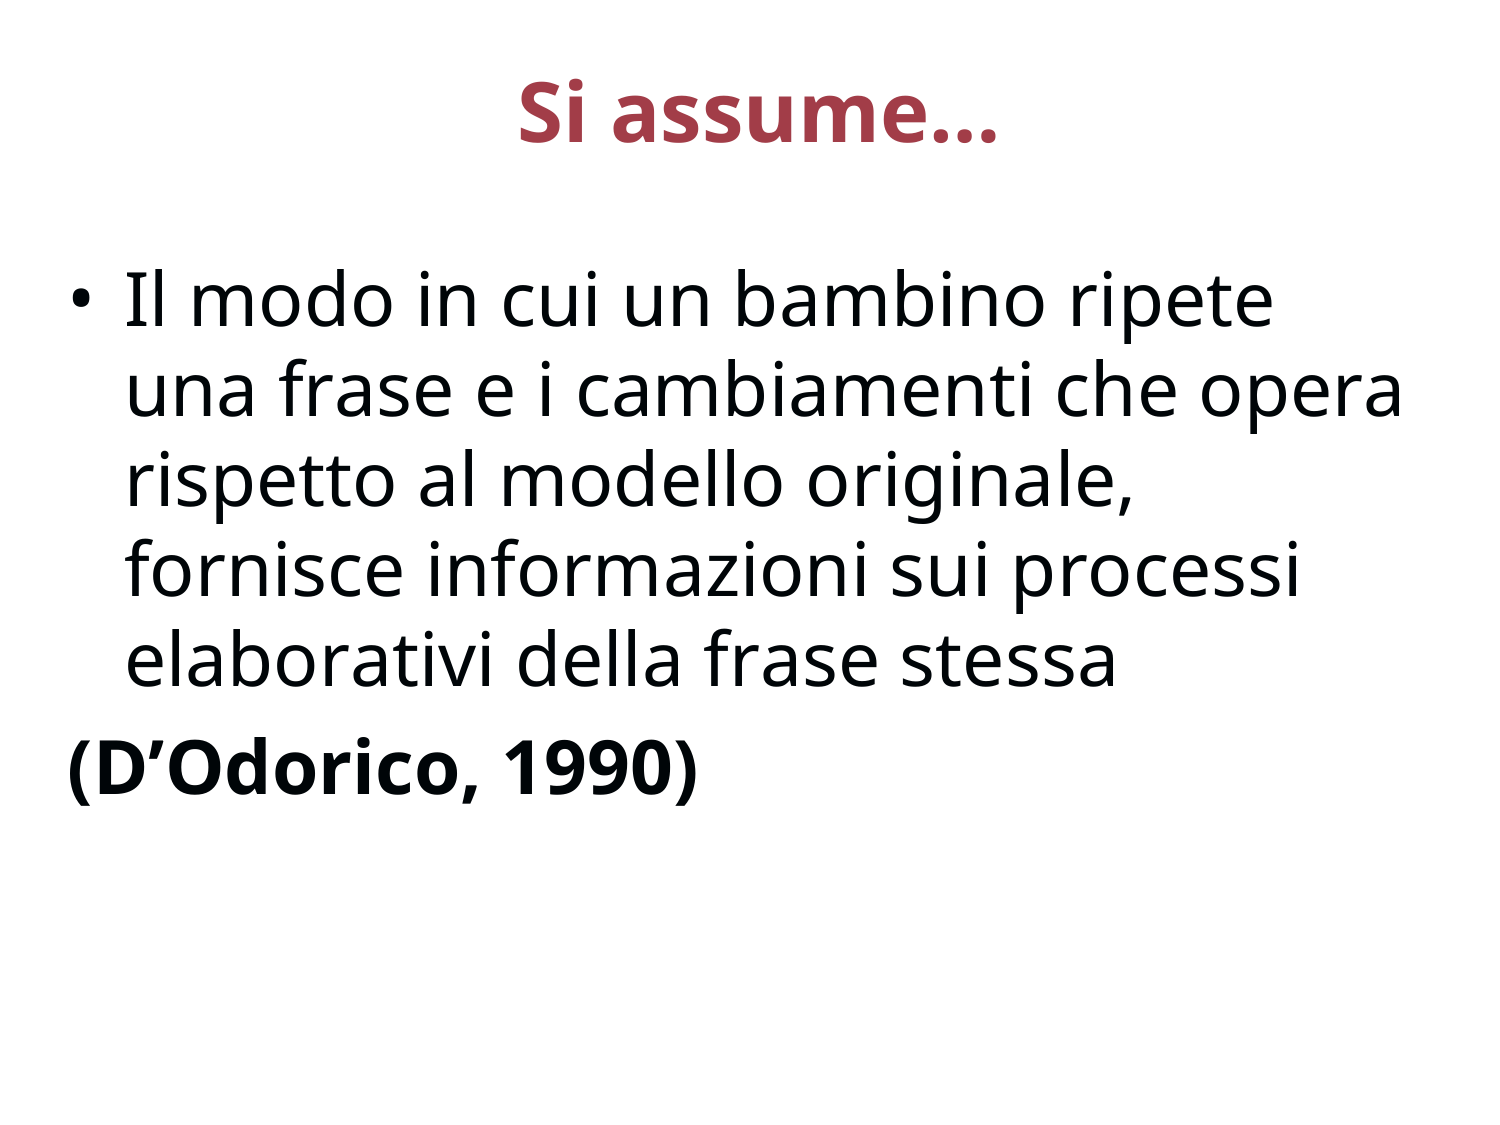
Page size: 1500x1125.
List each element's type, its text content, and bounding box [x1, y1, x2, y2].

list Il modo in cui un bambino ripete una frase e i cambiamenti che opera rispetto al modello originale, fornisce informazioni sui processi elaborativi della frase stessa (D’Odorico, 1990) [53, 243, 1442, 870]
title Si assume… [53, 31, 1466, 188]
